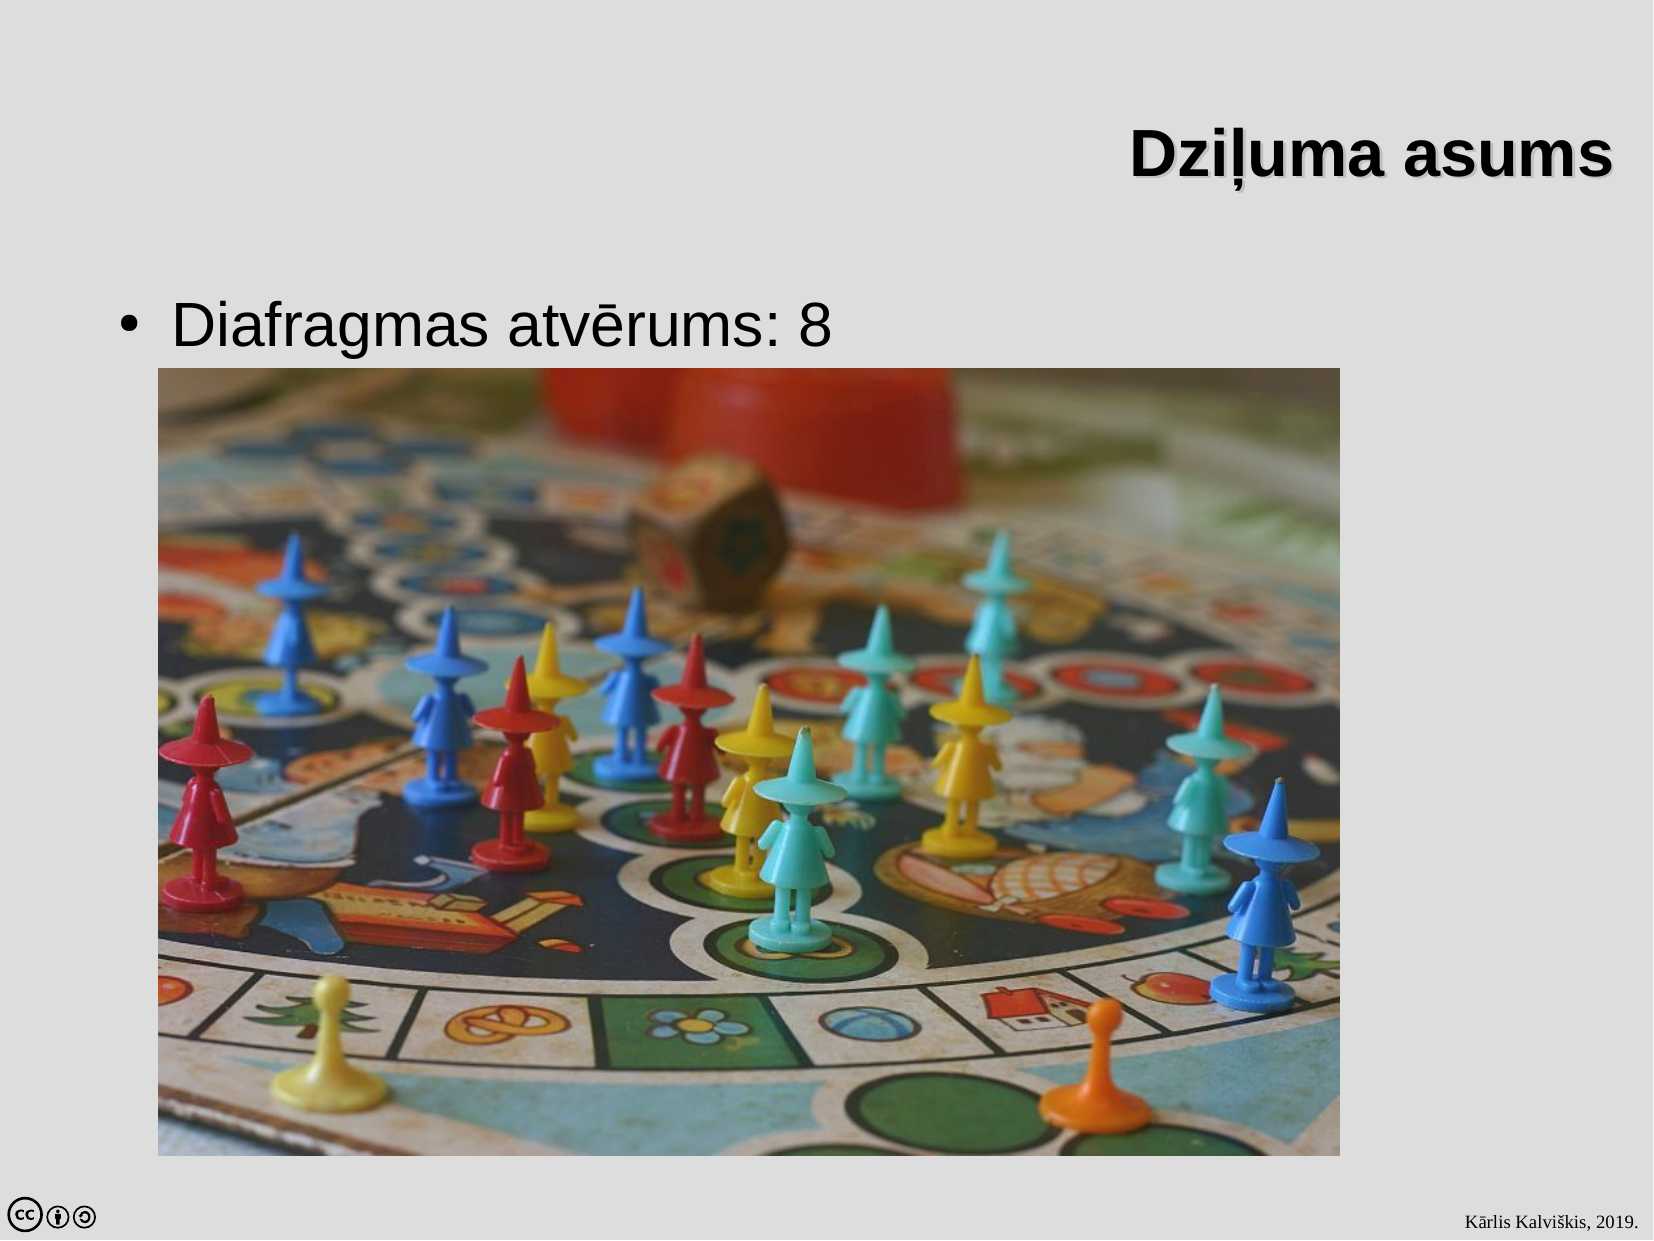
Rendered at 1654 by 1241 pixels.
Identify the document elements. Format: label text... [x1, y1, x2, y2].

title Dziļuma asums [42, 49, 1615, 257]
picture [158, 368, 1340, 1156]
list Diafragmas atvērums: 8 [82, 290, 1571, 1094]
